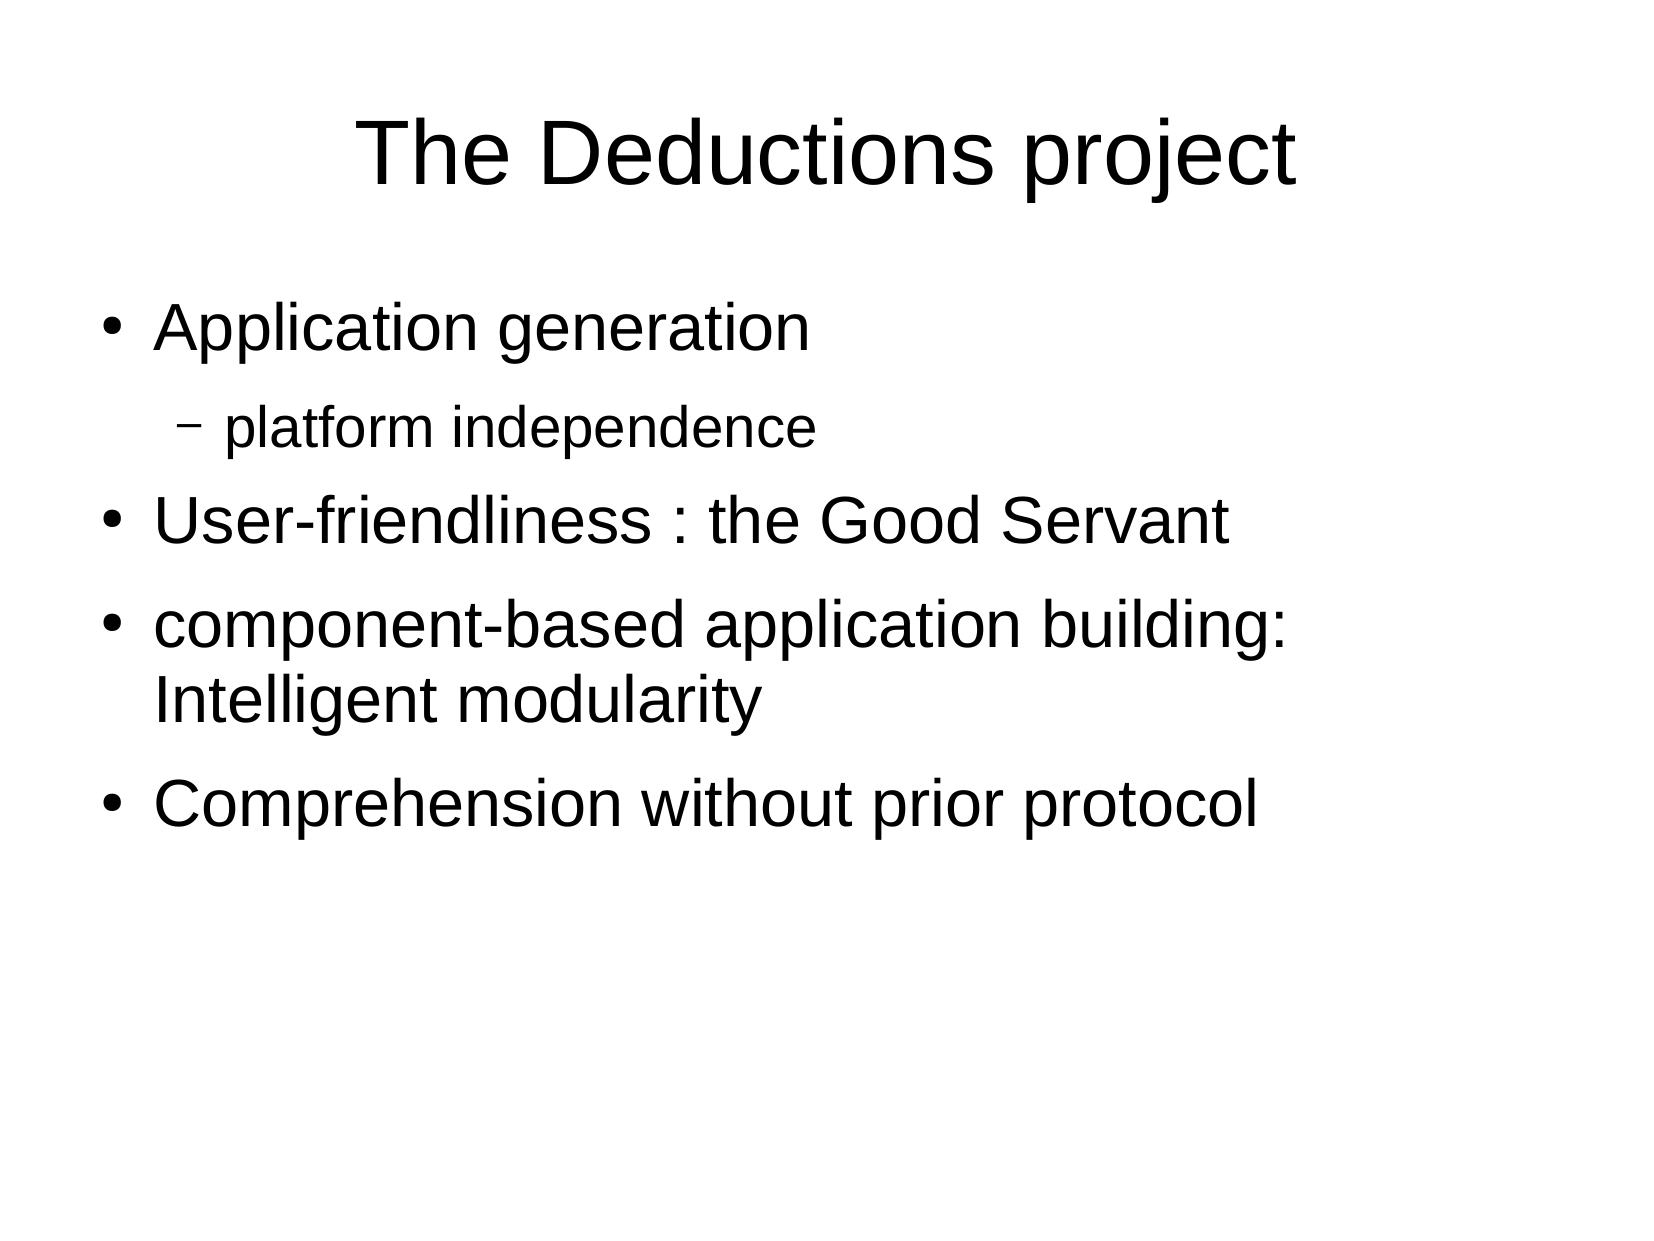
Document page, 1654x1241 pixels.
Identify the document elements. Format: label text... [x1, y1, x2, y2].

title The Deductions project [82, 56, 1571, 250]
list Application generation platform independence User-friendliness : the Good Servant component-based application building: Intelligent modularity Comprehension without prior protocol [82, 290, 1571, 1094]
